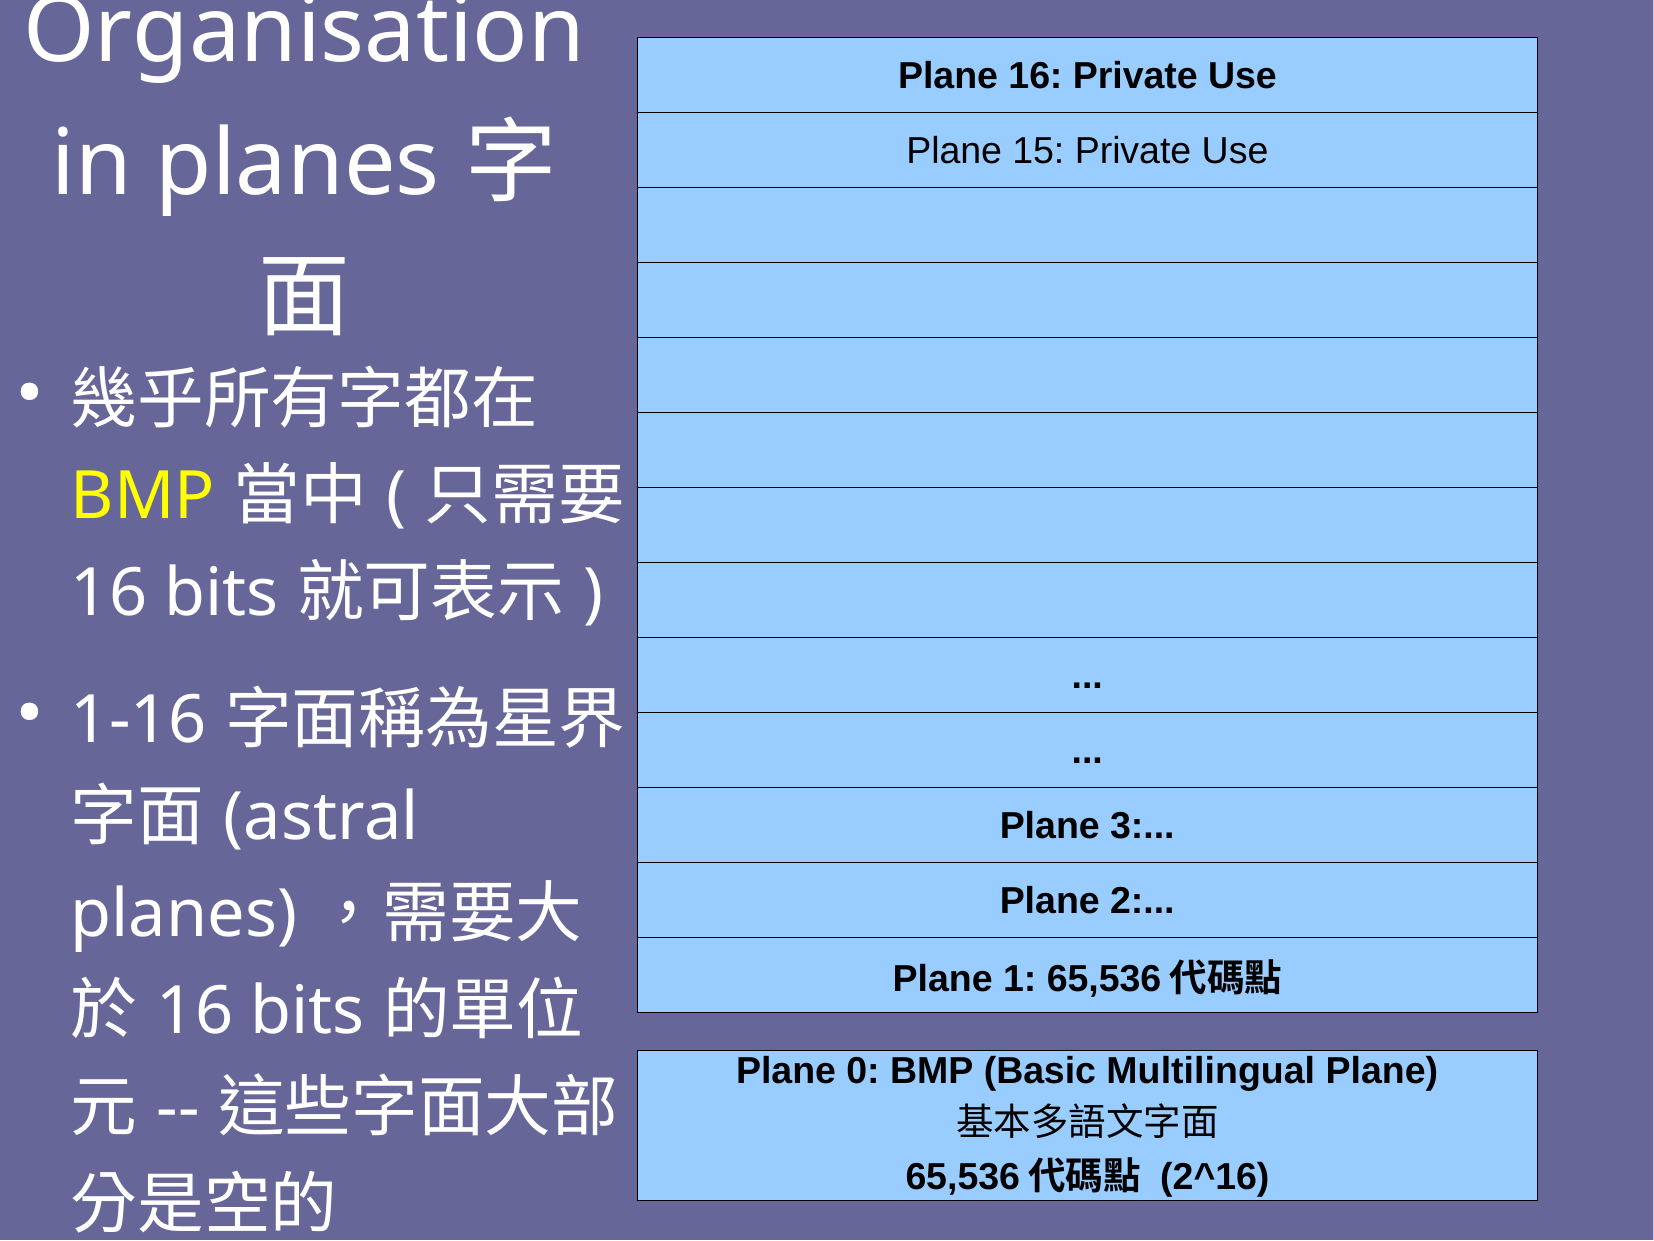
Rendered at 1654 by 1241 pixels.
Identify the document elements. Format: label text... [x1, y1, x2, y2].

text_box Plane 2:... [638, 863, 1538, 938]
text_box Plane 0: BMP (Basic Multilingual Plane) 基本多語文字面 65,536代碼點 (2^16) [637, 1050, 1538, 1201]
text_box Plane 16: Private Use [637, 37, 1538, 113]
text_box Plane 3:... [638, 788, 1538, 863]
text_box Plane 15: Private Use [637, 113, 1538, 188]
text_box ... [638, 713, 1538, 788]
list 幾乎所有字都在BMP當中(只需要16 bits就可表示) 1-16字面稱為星界字面(astral planes)，需要大於16 bits的單位元--這些字面大部分是空的 [0, 344, 638, 1178]
text_box [637, 188, 1538, 638]
title Organisation in planes字面 [8, 36, 601, 282]
text_box ... [638, 638, 1538, 713]
text_box Plane 1: 65,536代碼點 [638, 938, 1538, 1013]
